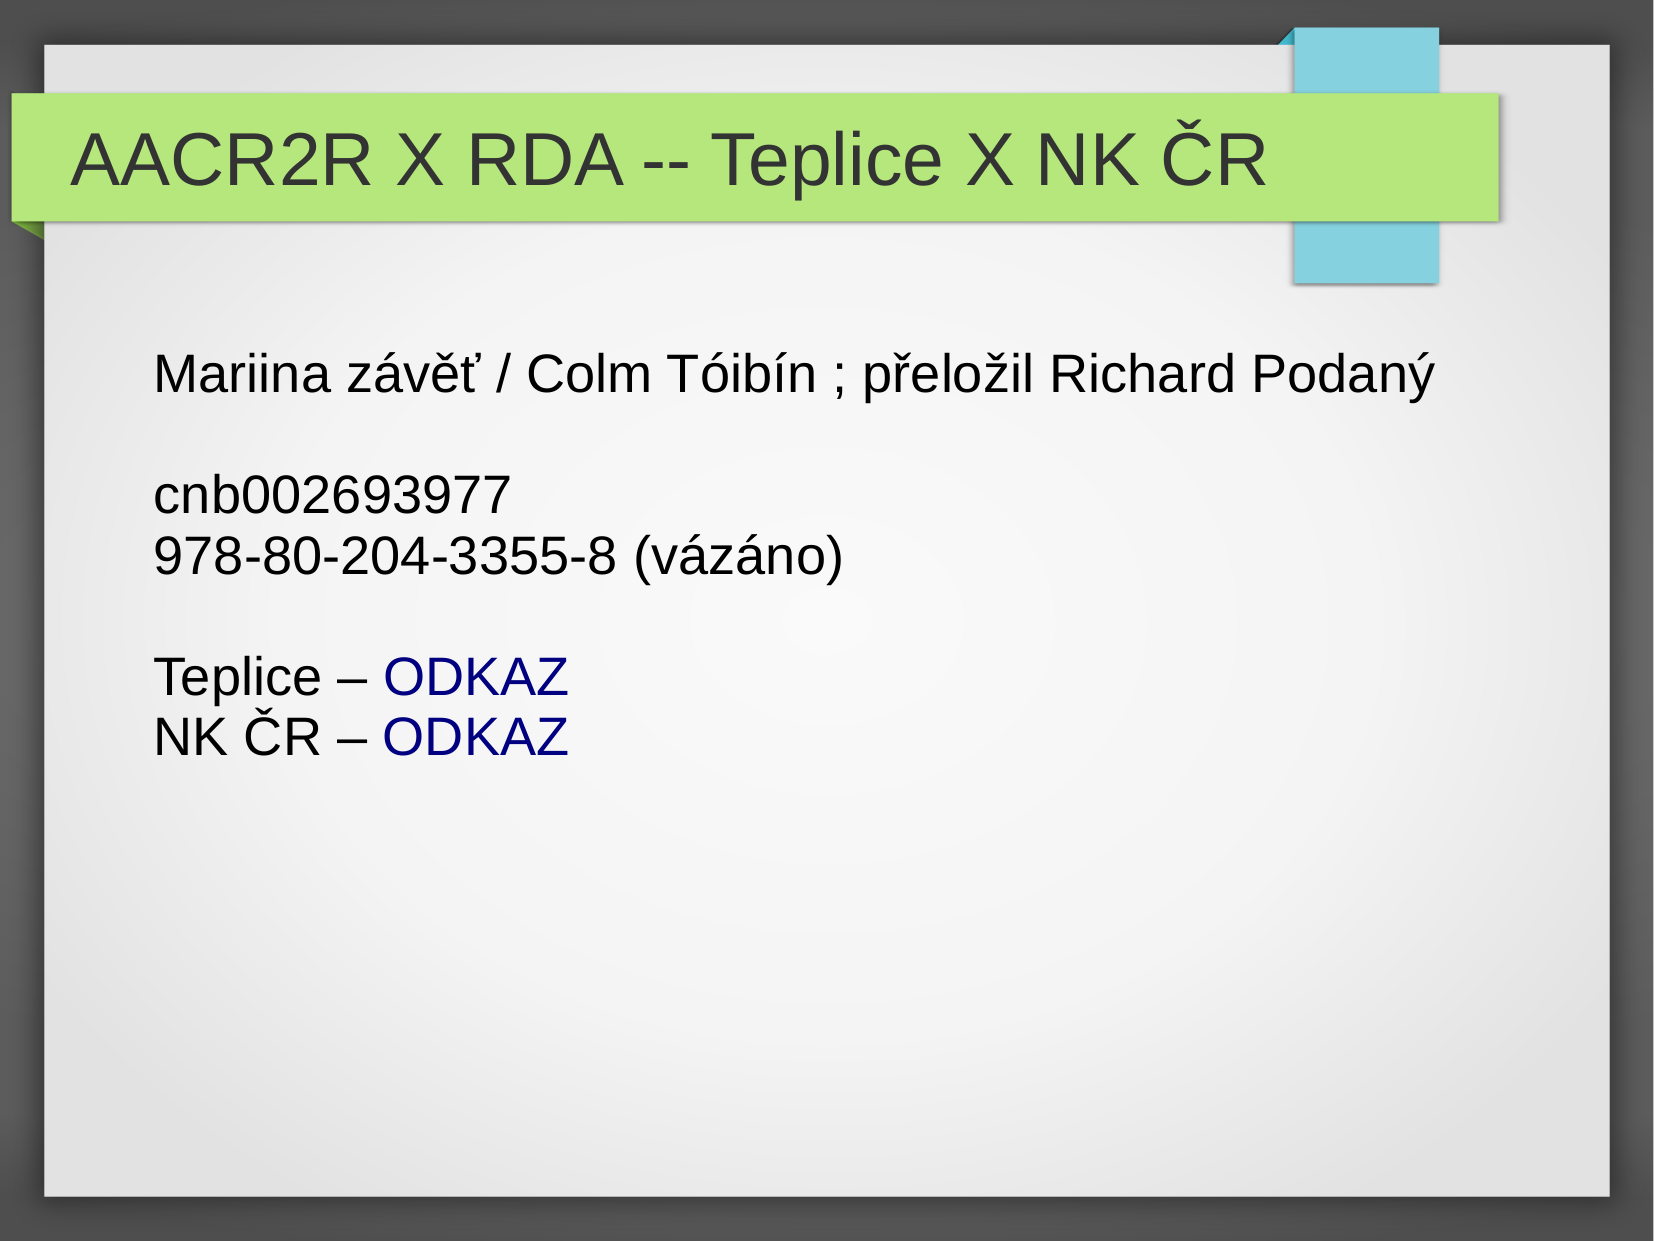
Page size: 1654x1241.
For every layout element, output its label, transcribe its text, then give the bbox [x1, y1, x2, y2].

title AACR2R X RDA -- Teplice X NK ČR [70, 106, 1430, 213]
picture [0, 0, 1654, 1241]
list Mariina závěť / Colm Tóibín ; přeložil Richard Podaný cnb002693977 978-80-204-3355-8 (vázáno) Teplice – ODKAZ NK ČR – ODKAZ [82, 343, 1538, 1063]
